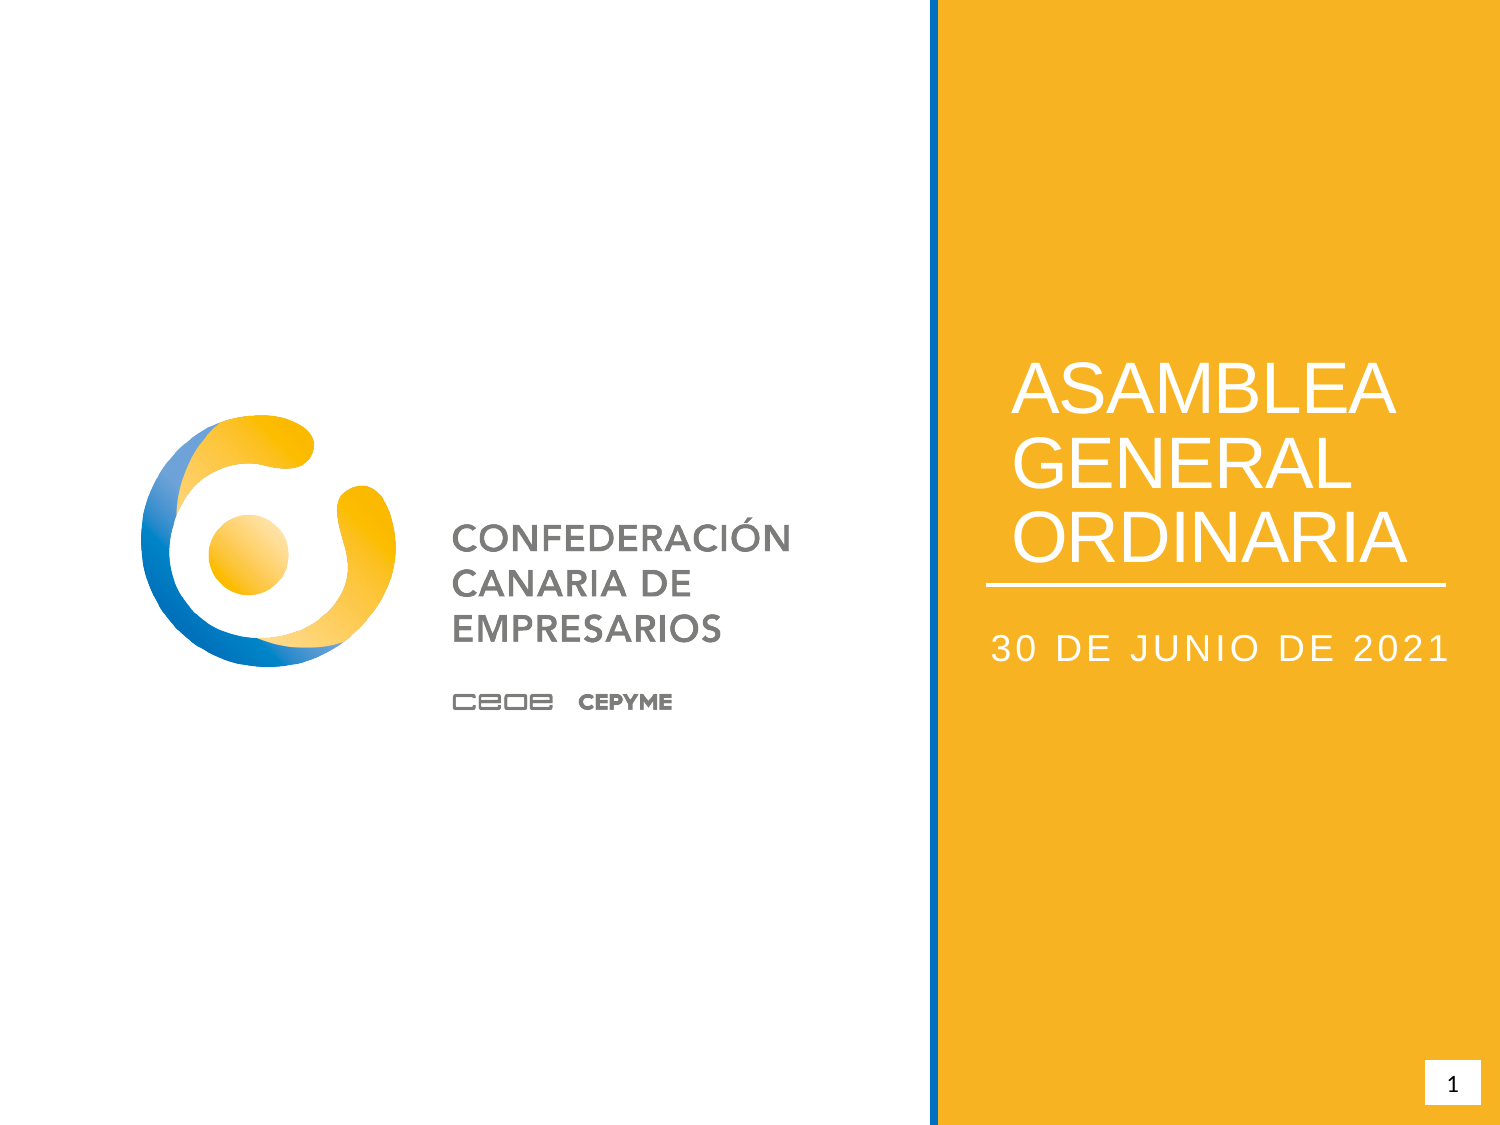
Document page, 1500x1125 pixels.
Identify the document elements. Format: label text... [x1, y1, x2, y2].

subtitle 30 de junio de 2021 [975, 621, 1483, 740]
text_box [0, 0, 1500, 1125]
title ASAMBLEA GENERAL ORDINARIA [996, 326, 1447, 586]
text_box 1 [1423, 1058, 1483, 1106]
picture [78, 376, 851, 749]
